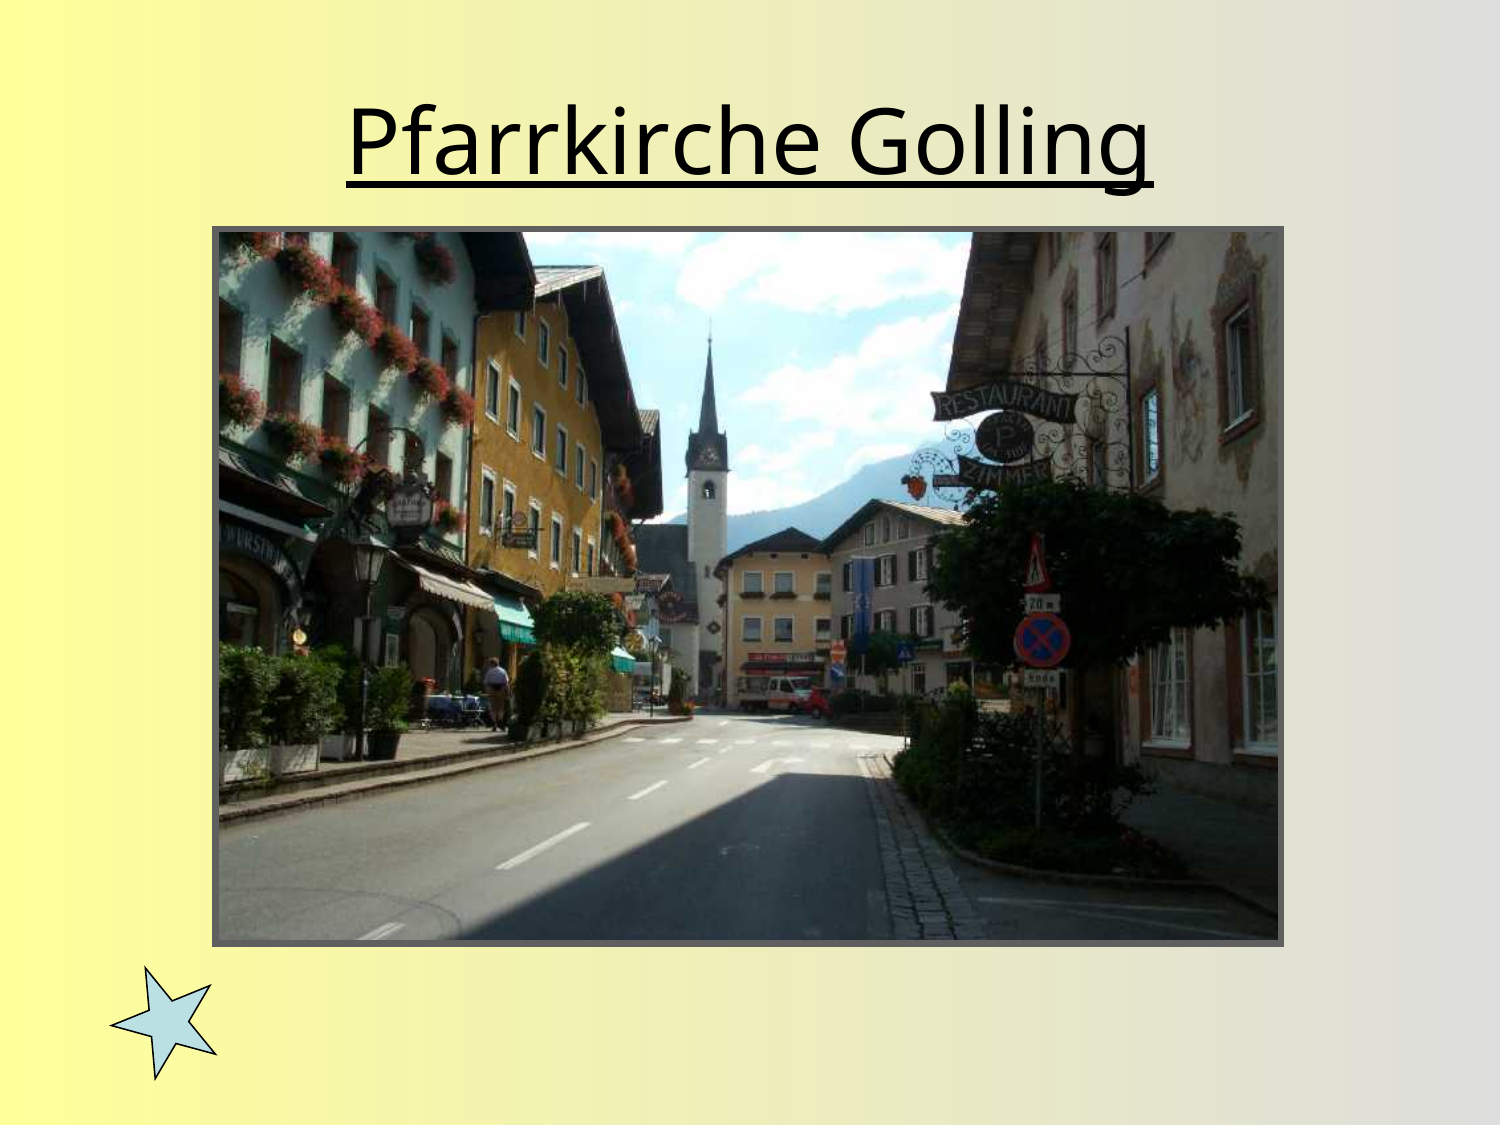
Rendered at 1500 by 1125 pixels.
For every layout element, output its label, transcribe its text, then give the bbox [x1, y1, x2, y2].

picture [218, 231, 1279, 941]
text_box [111, 967, 216, 1079]
title Pfarrkirche Golling [75, 45, 1426, 233]
